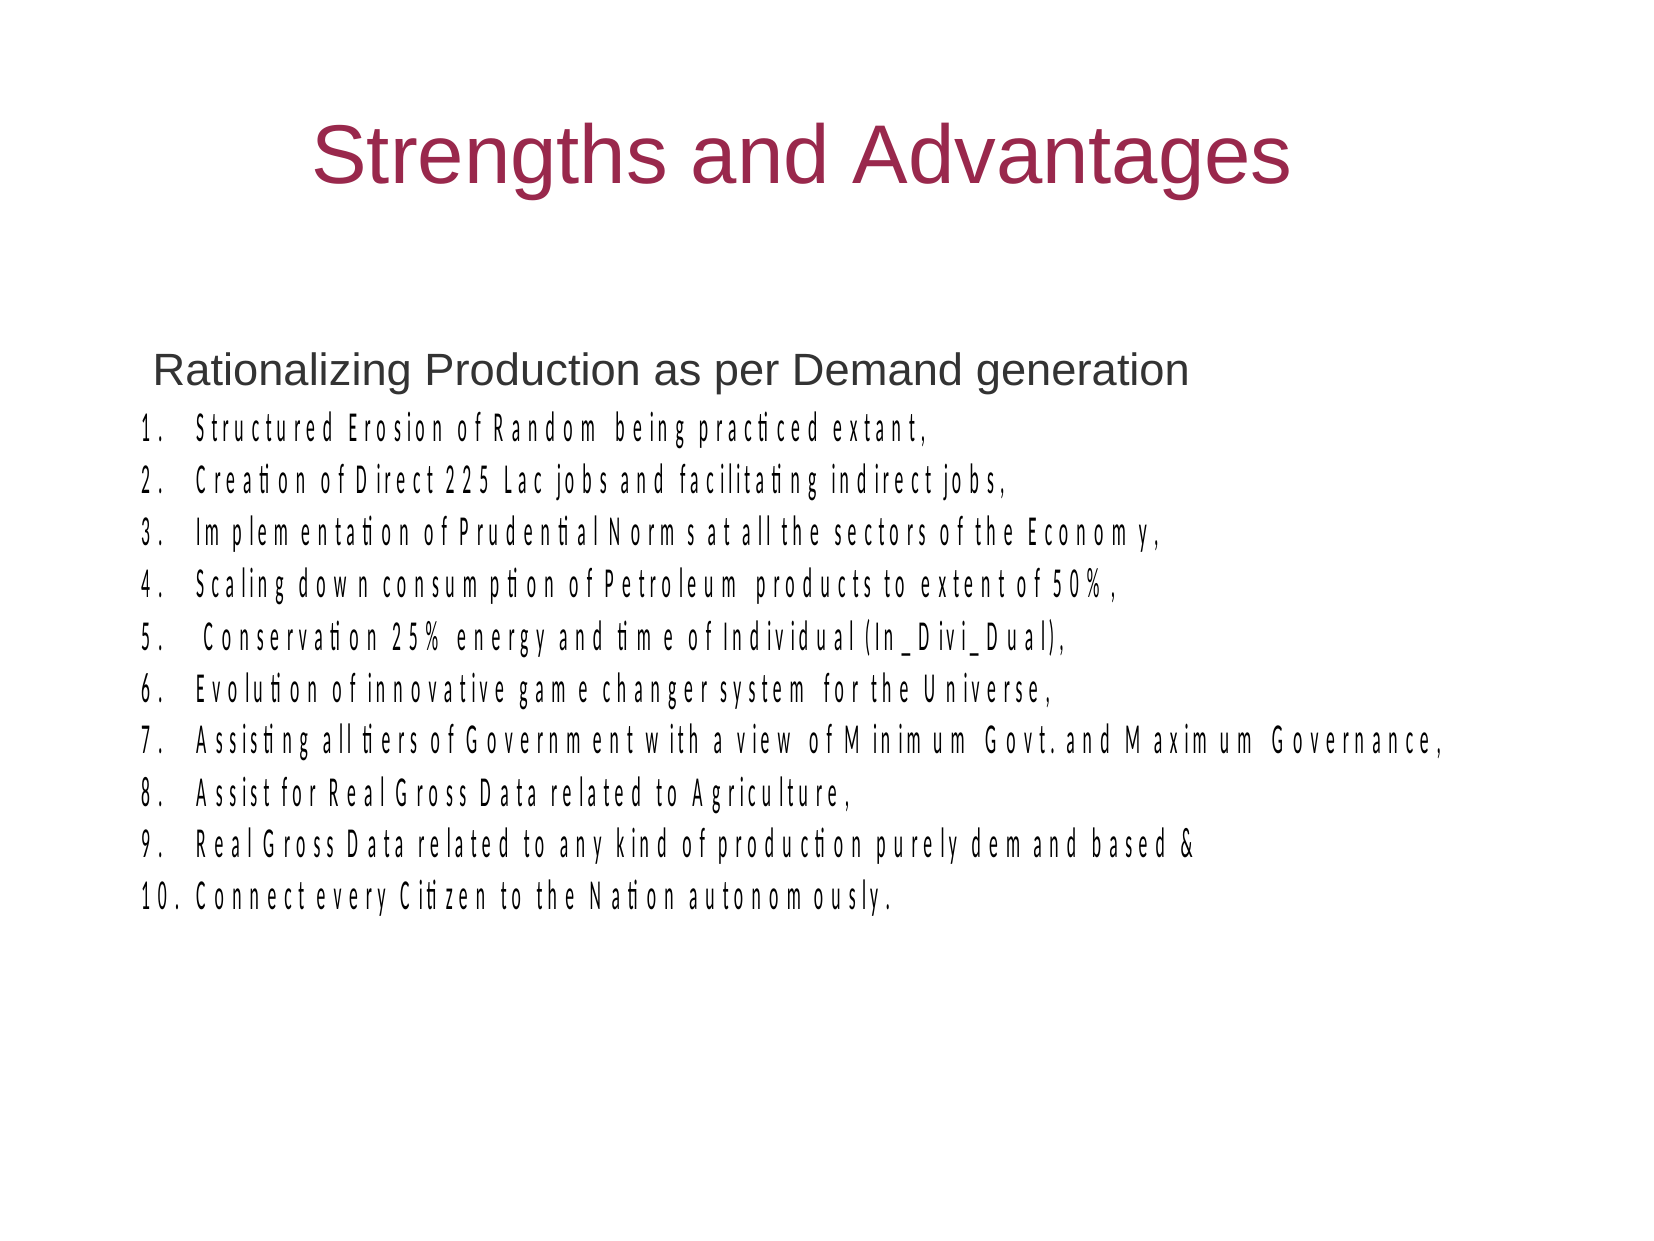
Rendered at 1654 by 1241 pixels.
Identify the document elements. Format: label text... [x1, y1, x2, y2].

picture [86, 401, 1467, 922]
list Rationalizing Production as per Demand generation [152, 344, 1534, 1127]
title Strengths and Advantages [75, 51, 1529, 259]
